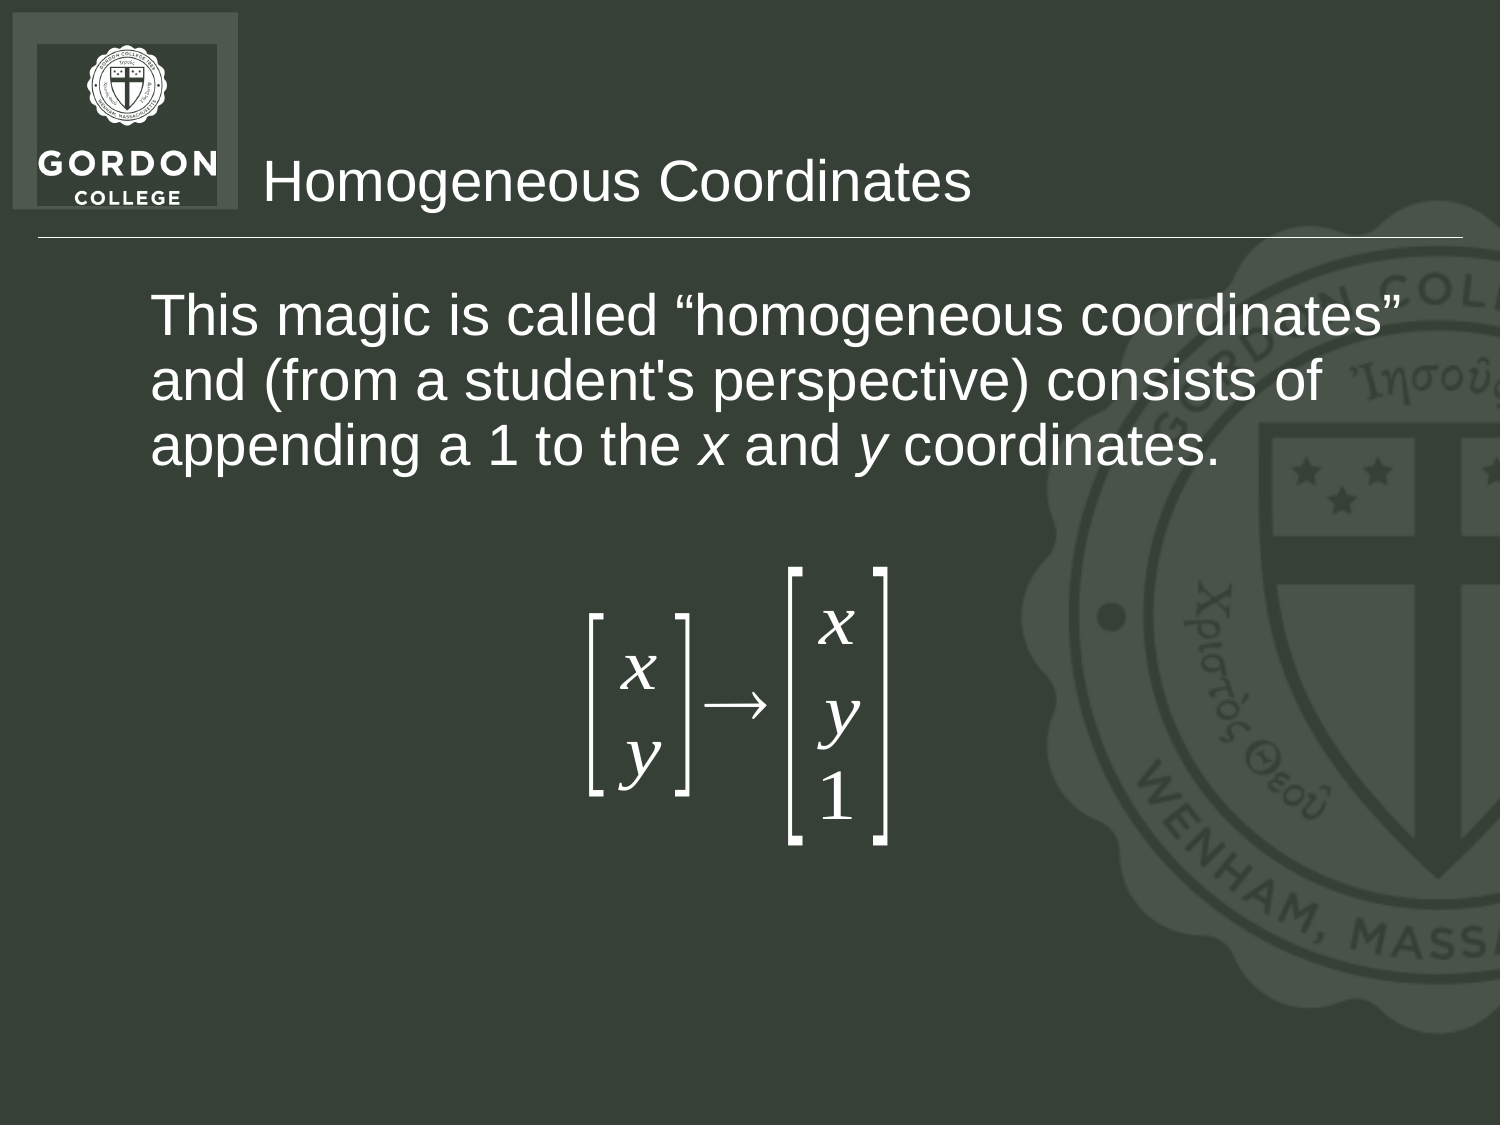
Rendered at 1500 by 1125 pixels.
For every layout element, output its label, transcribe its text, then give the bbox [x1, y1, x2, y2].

chart [562, 562, 914, 849]
picture [0, 0, 1500, 1125]
subtitle This magic is called “homogeneous coordinates” and (from a student's perspective) consists of appending a 1 to the x and y coordinates. [75, 282, 1426, 1018]
title Homogeneous Coordinates [262, 145, 1463, 217]
